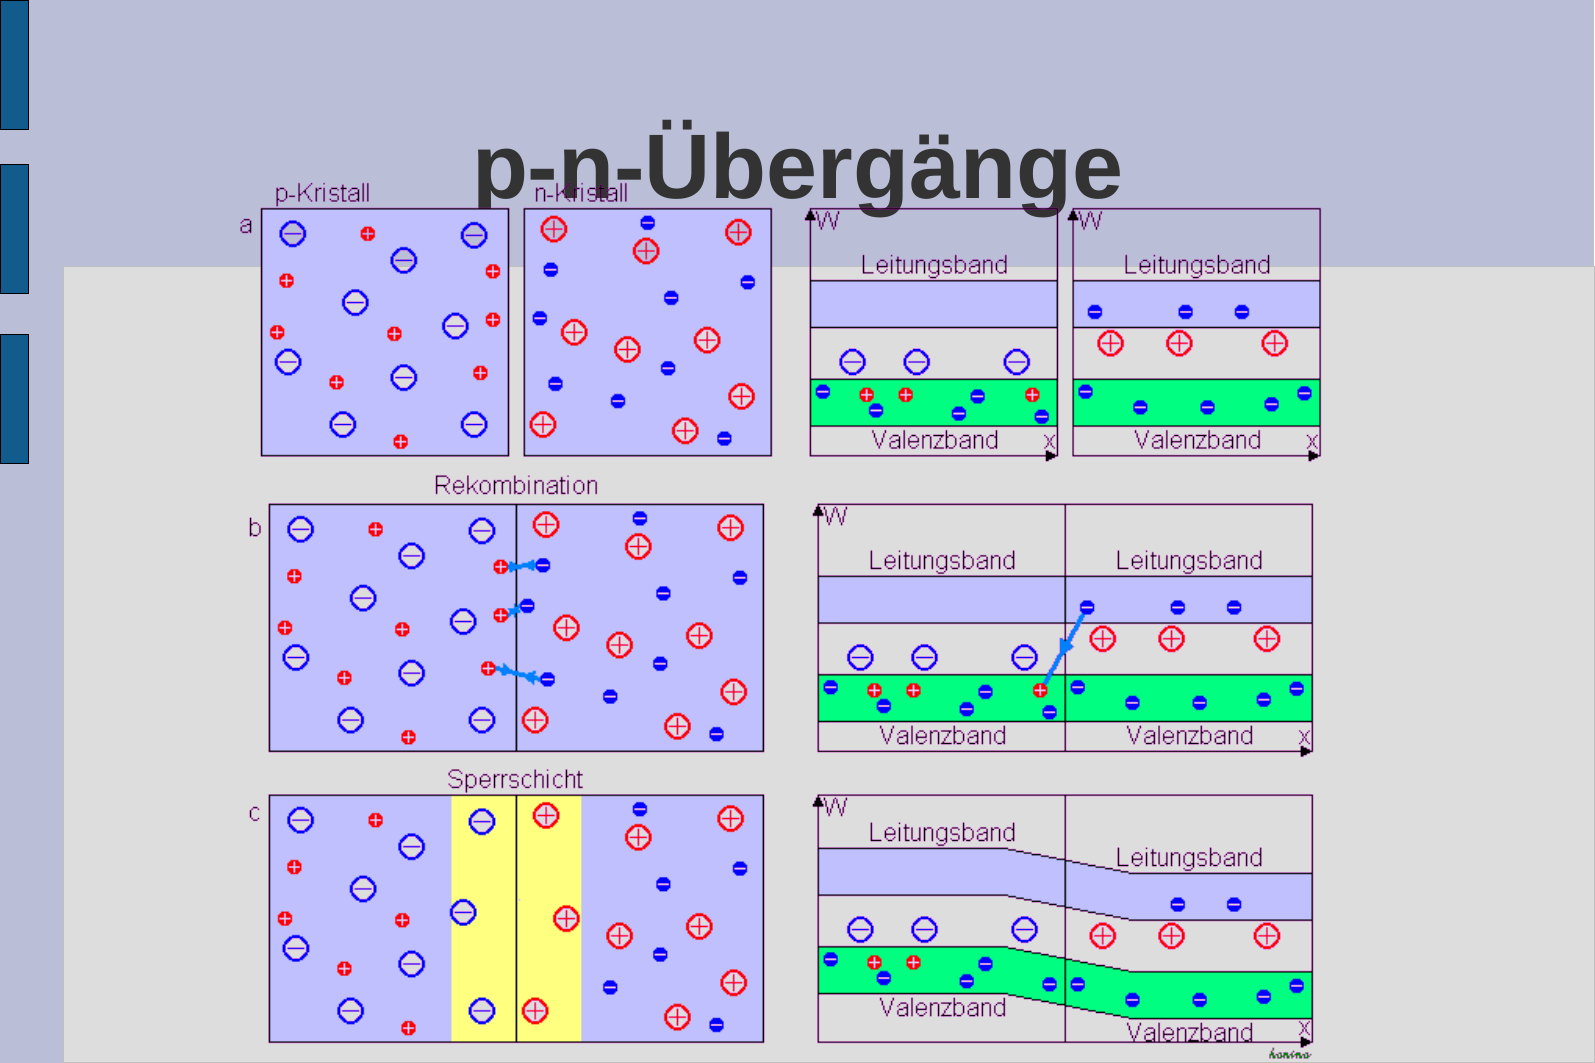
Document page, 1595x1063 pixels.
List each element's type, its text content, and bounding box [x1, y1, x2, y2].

title p-n-Übergänge [117, 78, 1479, 256]
picture [236, 177, 1329, 1062]
